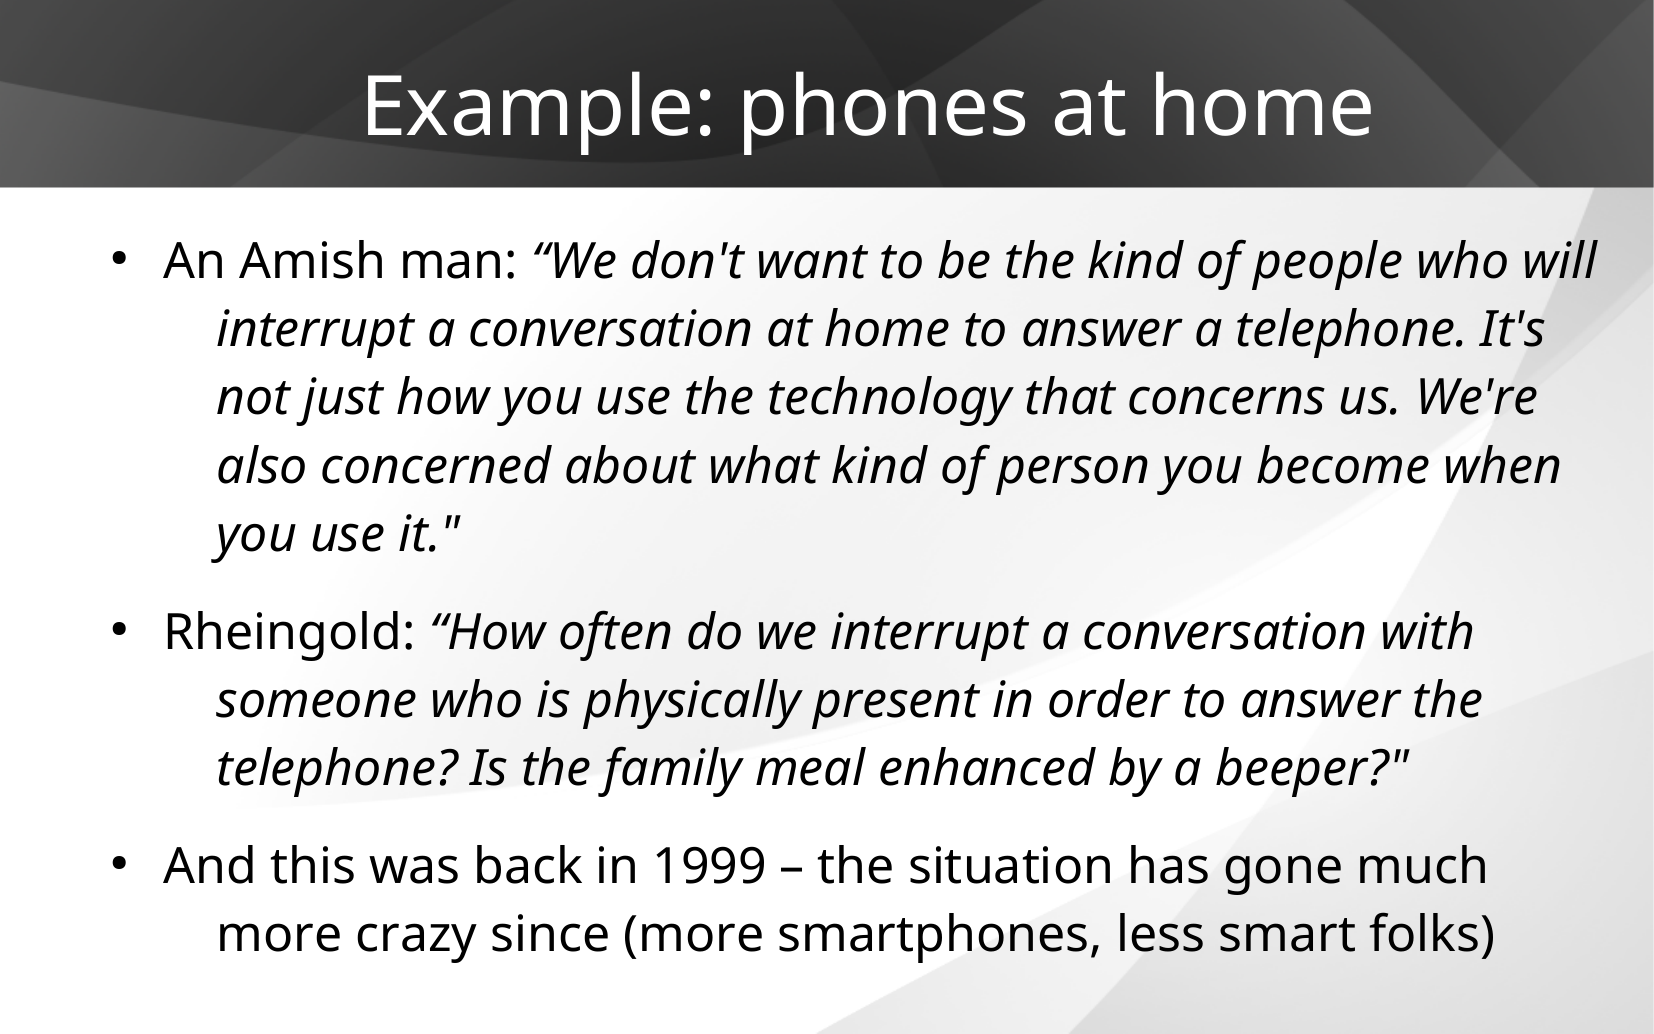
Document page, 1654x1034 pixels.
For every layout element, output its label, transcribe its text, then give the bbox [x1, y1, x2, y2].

list An Amish man: “We don't want to be the kind of people who will interrupt a conversation at home to answer a telephone. It's not just how you use the technology that concerns us. We're also concerned about what kind of person you become when you use it." Rheingold: “How often do we interrupt a conversation with someone who is physically present in order to answer the telephone? Is the family meal enhanced by a beeper?" And this was back in 1999 – the situation has gone much more crazy since (more smartphones, less smart folks) [75, 225, 1613, 1013]
title Example: phones at home [124, 0, 1613, 208]
picture [0, 0, 1654, 1034]
